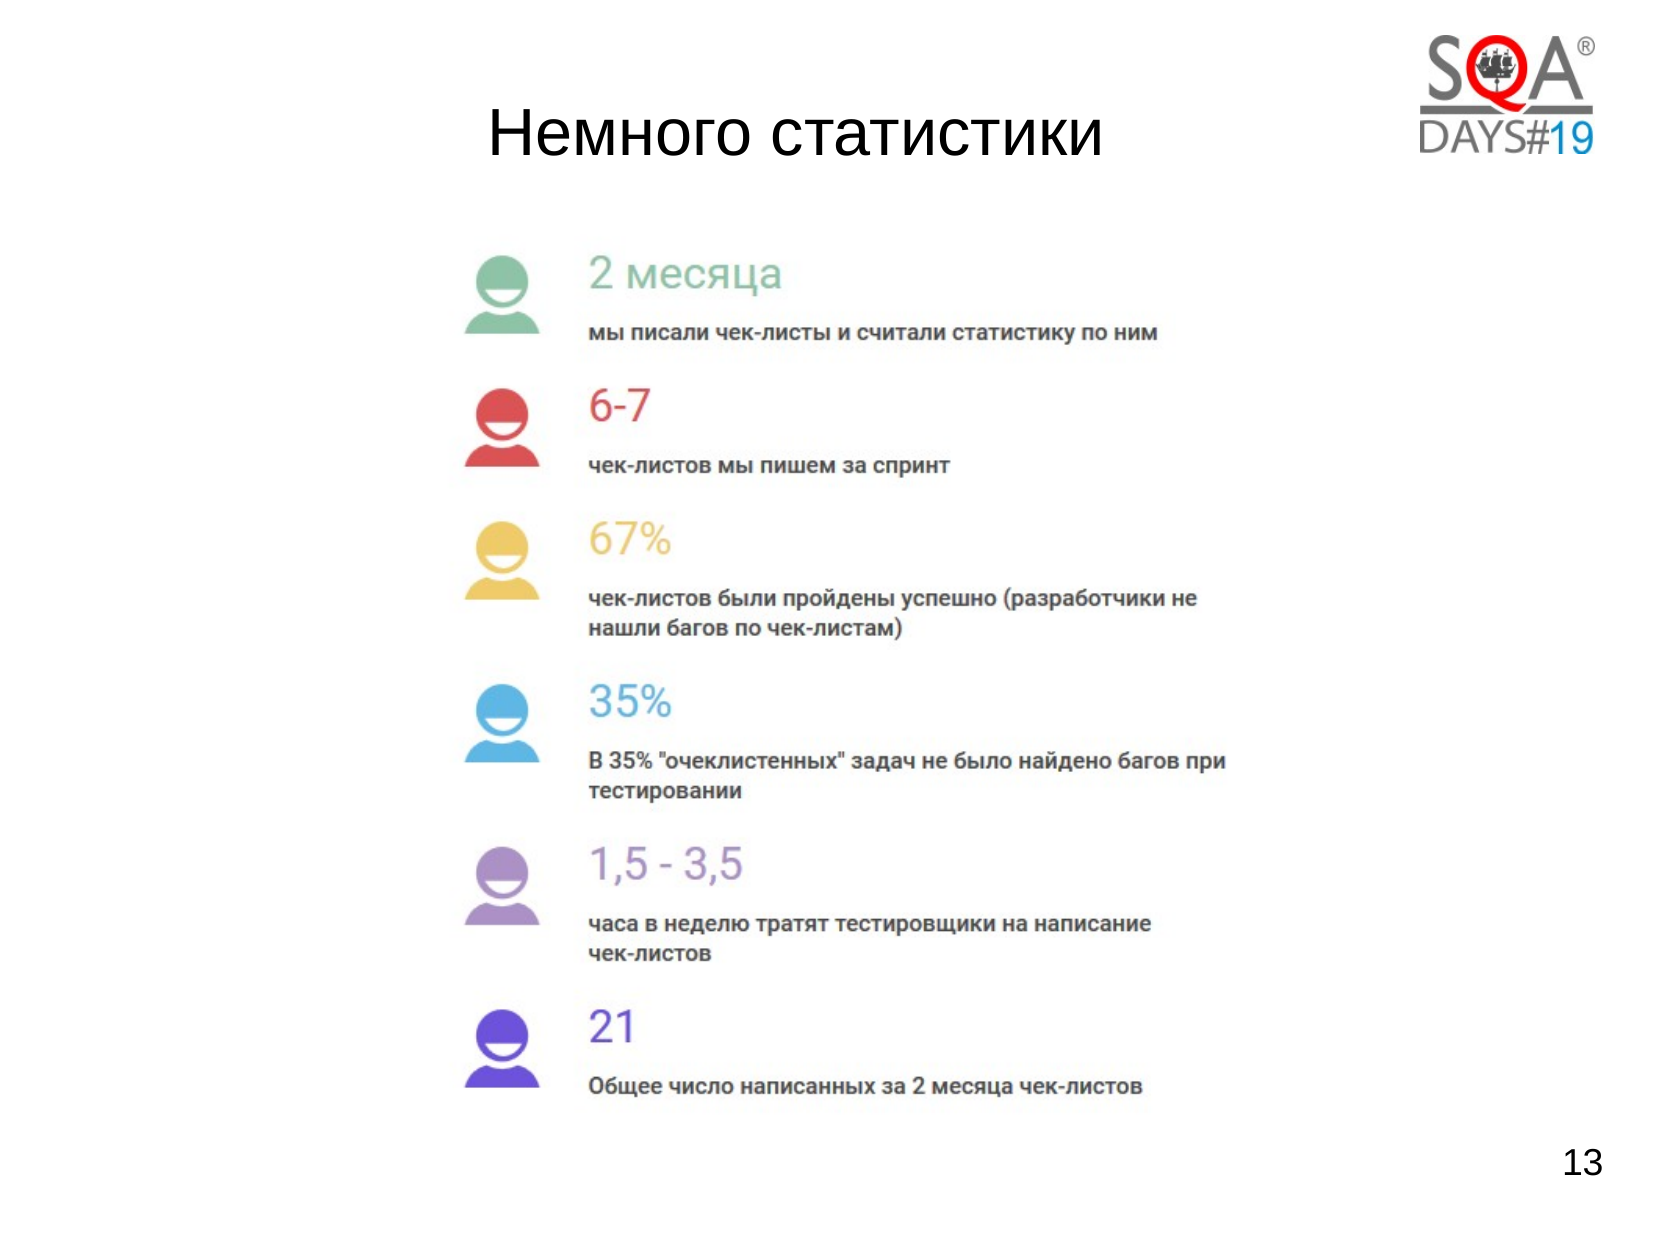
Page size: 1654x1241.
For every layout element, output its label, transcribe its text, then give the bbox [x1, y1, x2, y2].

picture [425, 212, 1273, 1138]
picture [1420, 35, 1595, 154]
text_box Немного статистики [472, 87, 1120, 178]
text_box 13 [1547, 1134, 1630, 1234]
